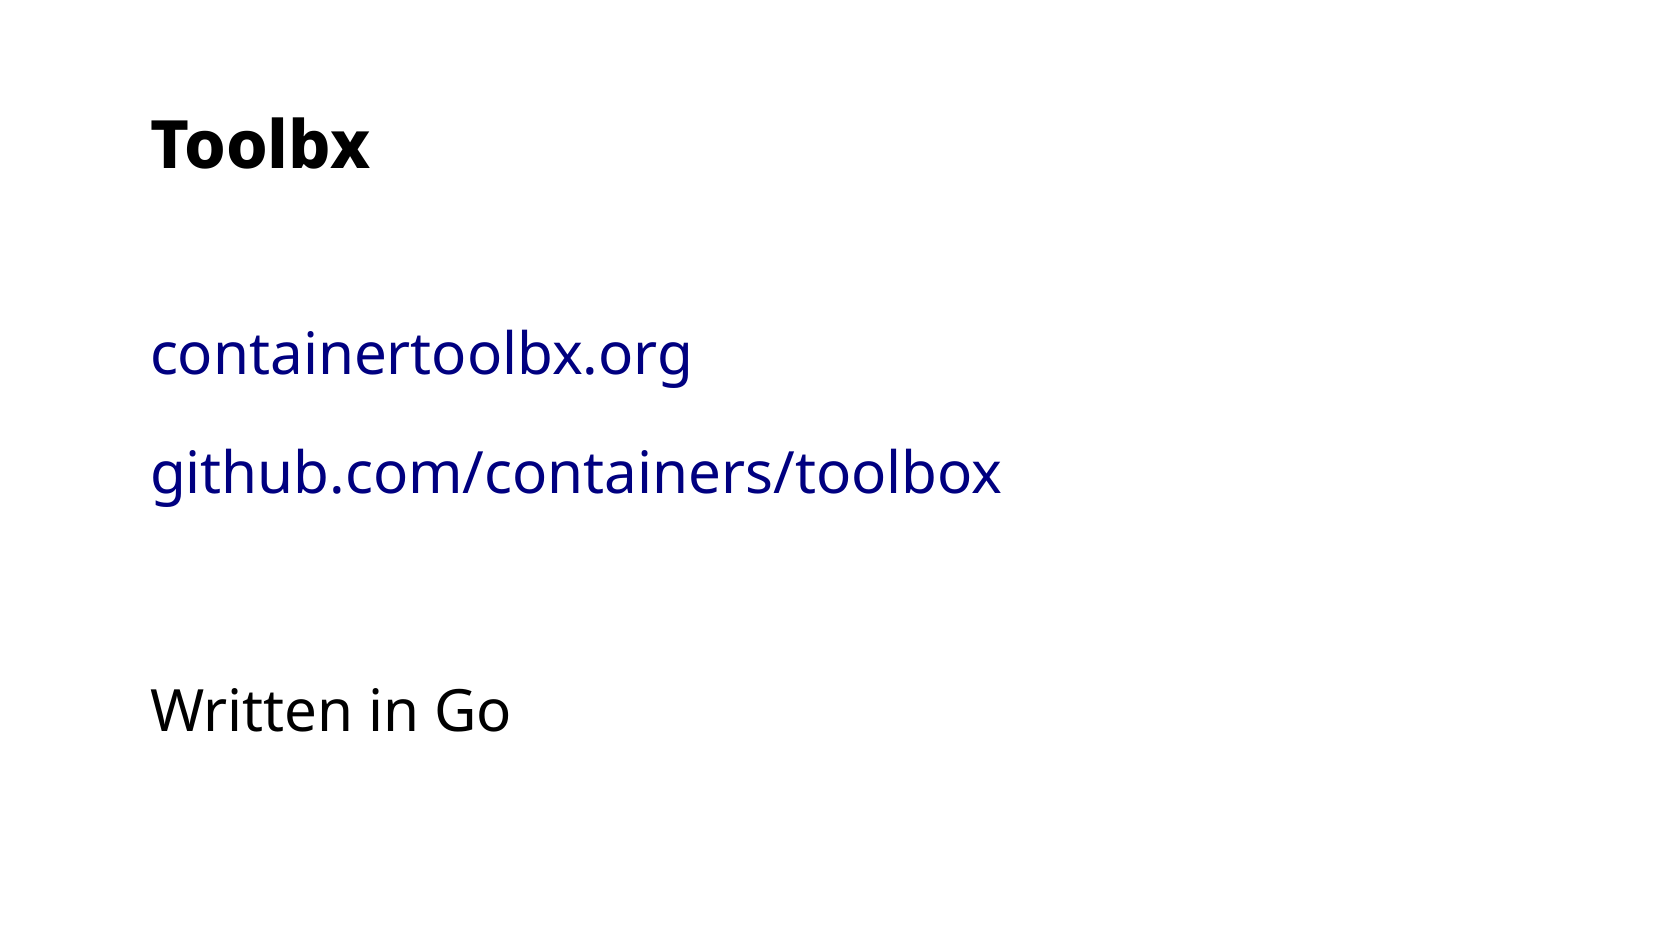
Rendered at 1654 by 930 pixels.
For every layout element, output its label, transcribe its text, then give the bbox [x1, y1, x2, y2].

subtitle containertoolbx.org github.com/containers/toolbox Written in Go [150, 272, 1501, 812]
title Toolbx [150, 107, 1501, 188]
